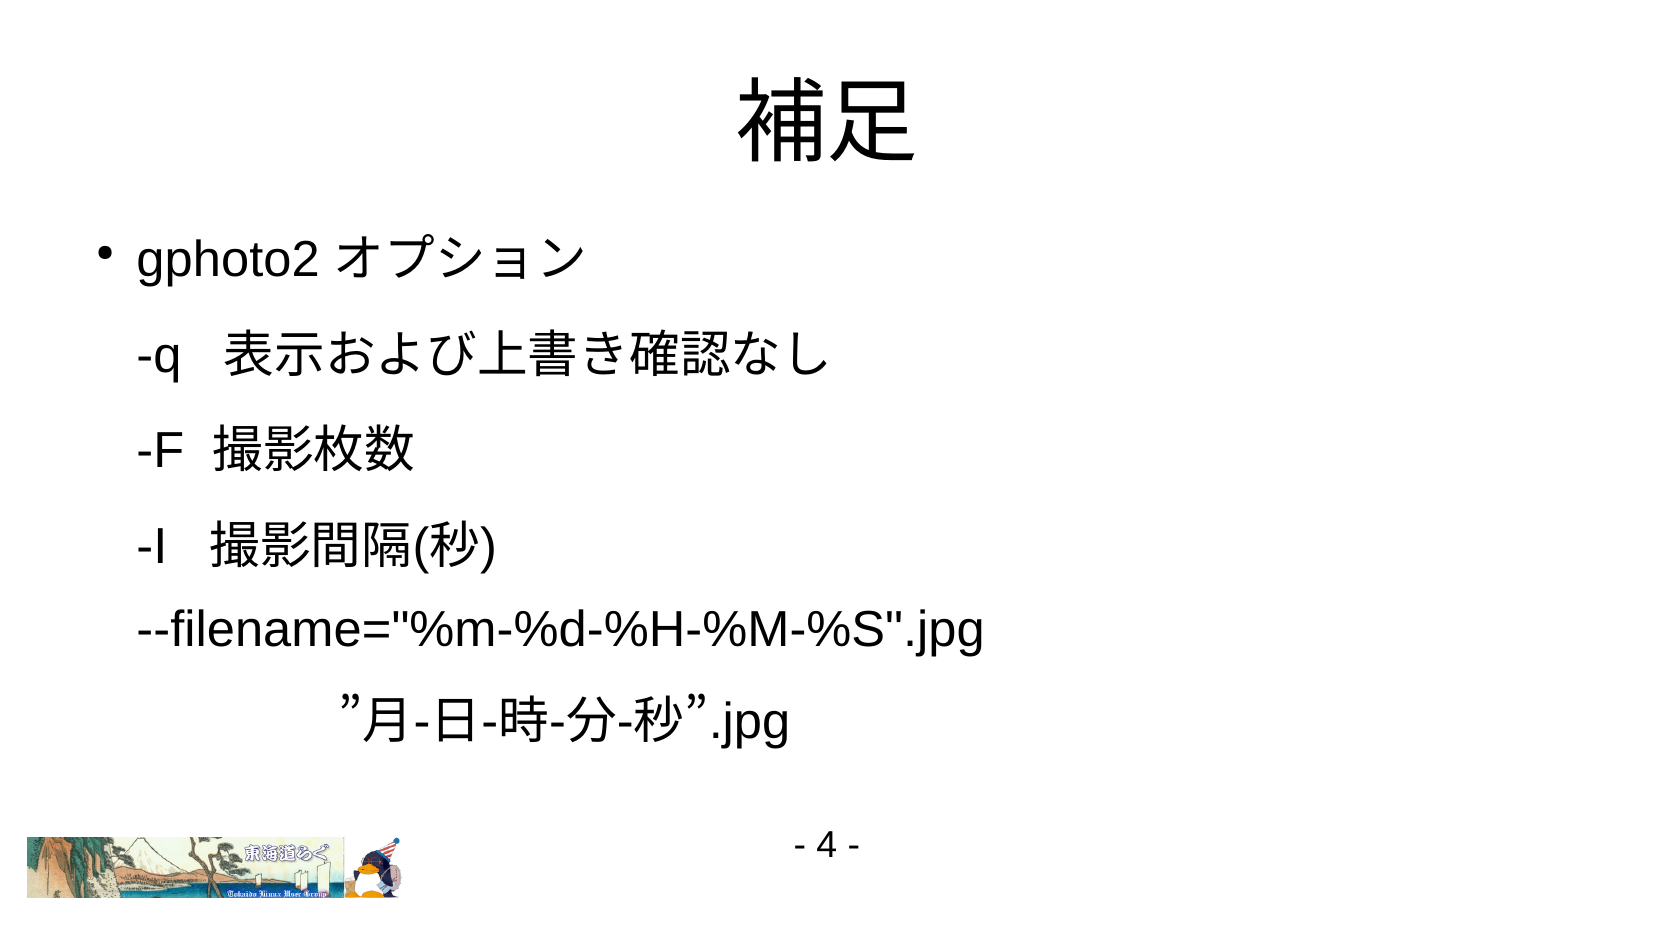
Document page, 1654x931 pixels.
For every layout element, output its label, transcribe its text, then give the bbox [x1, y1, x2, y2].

text_box - <番号> - [728, 811, 926, 877]
title 補足 [82, 37, 1571, 193]
list gphoto2 オプション -q 表示および上書き確認なし -F 撮影枚数 -I 撮影間隔(秒) --filename="%m-%d-%H-%M-%S".jpg ”月-日-時-分-秒”.jpg [82, 217, 1571, 758]
picture [27, 837, 402, 898]
